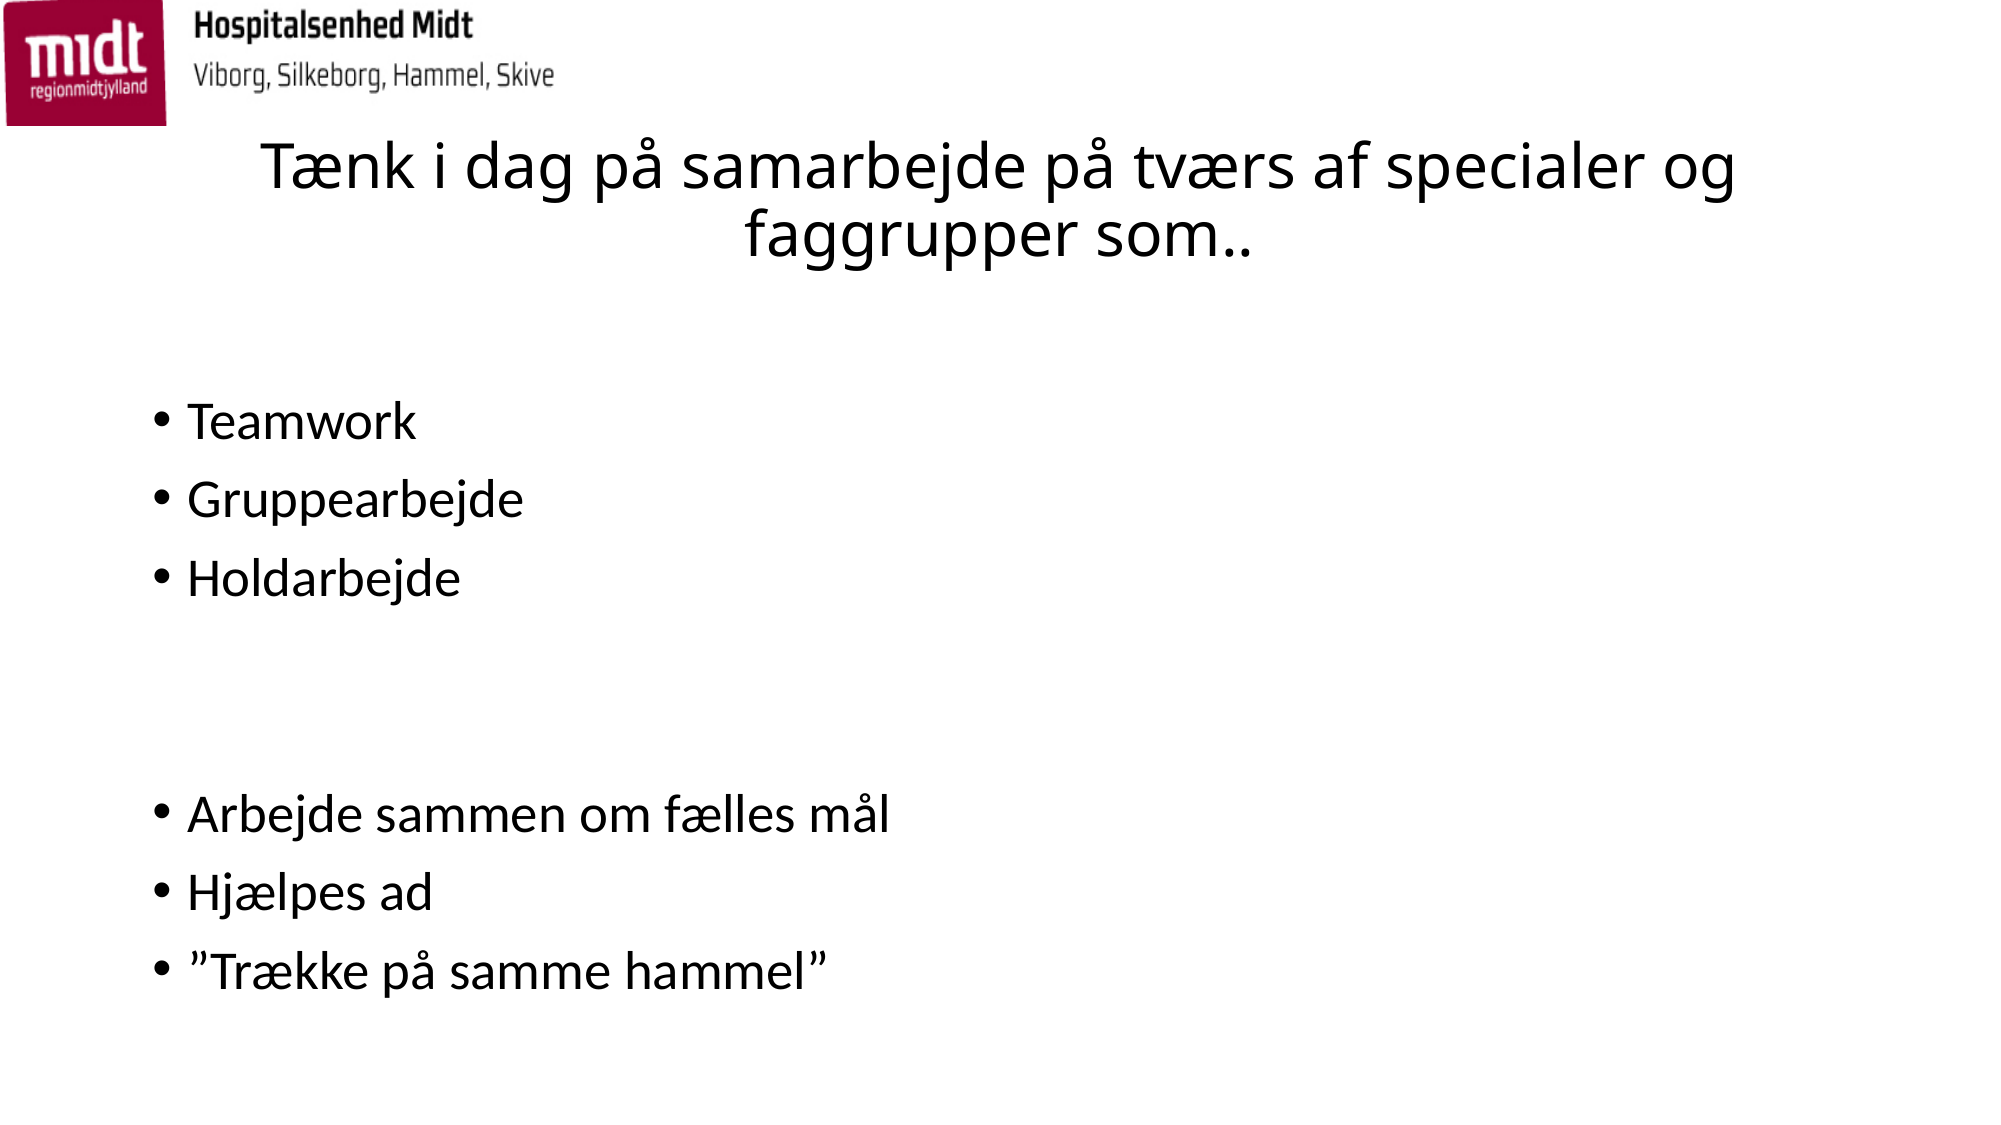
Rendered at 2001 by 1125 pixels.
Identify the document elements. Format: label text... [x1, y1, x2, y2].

title Tænk i dag på samarbejde på tværs af specialer og faggrupper som.. [137, 59, 1863, 278]
picture [0, 0, 569, 126]
list Teamwork Gruppearbejde Holdarbejde Arbejde sammen om fælles mål Hjælpes ad ”Trække på samme hammel” [137, 299, 1863, 1014]
